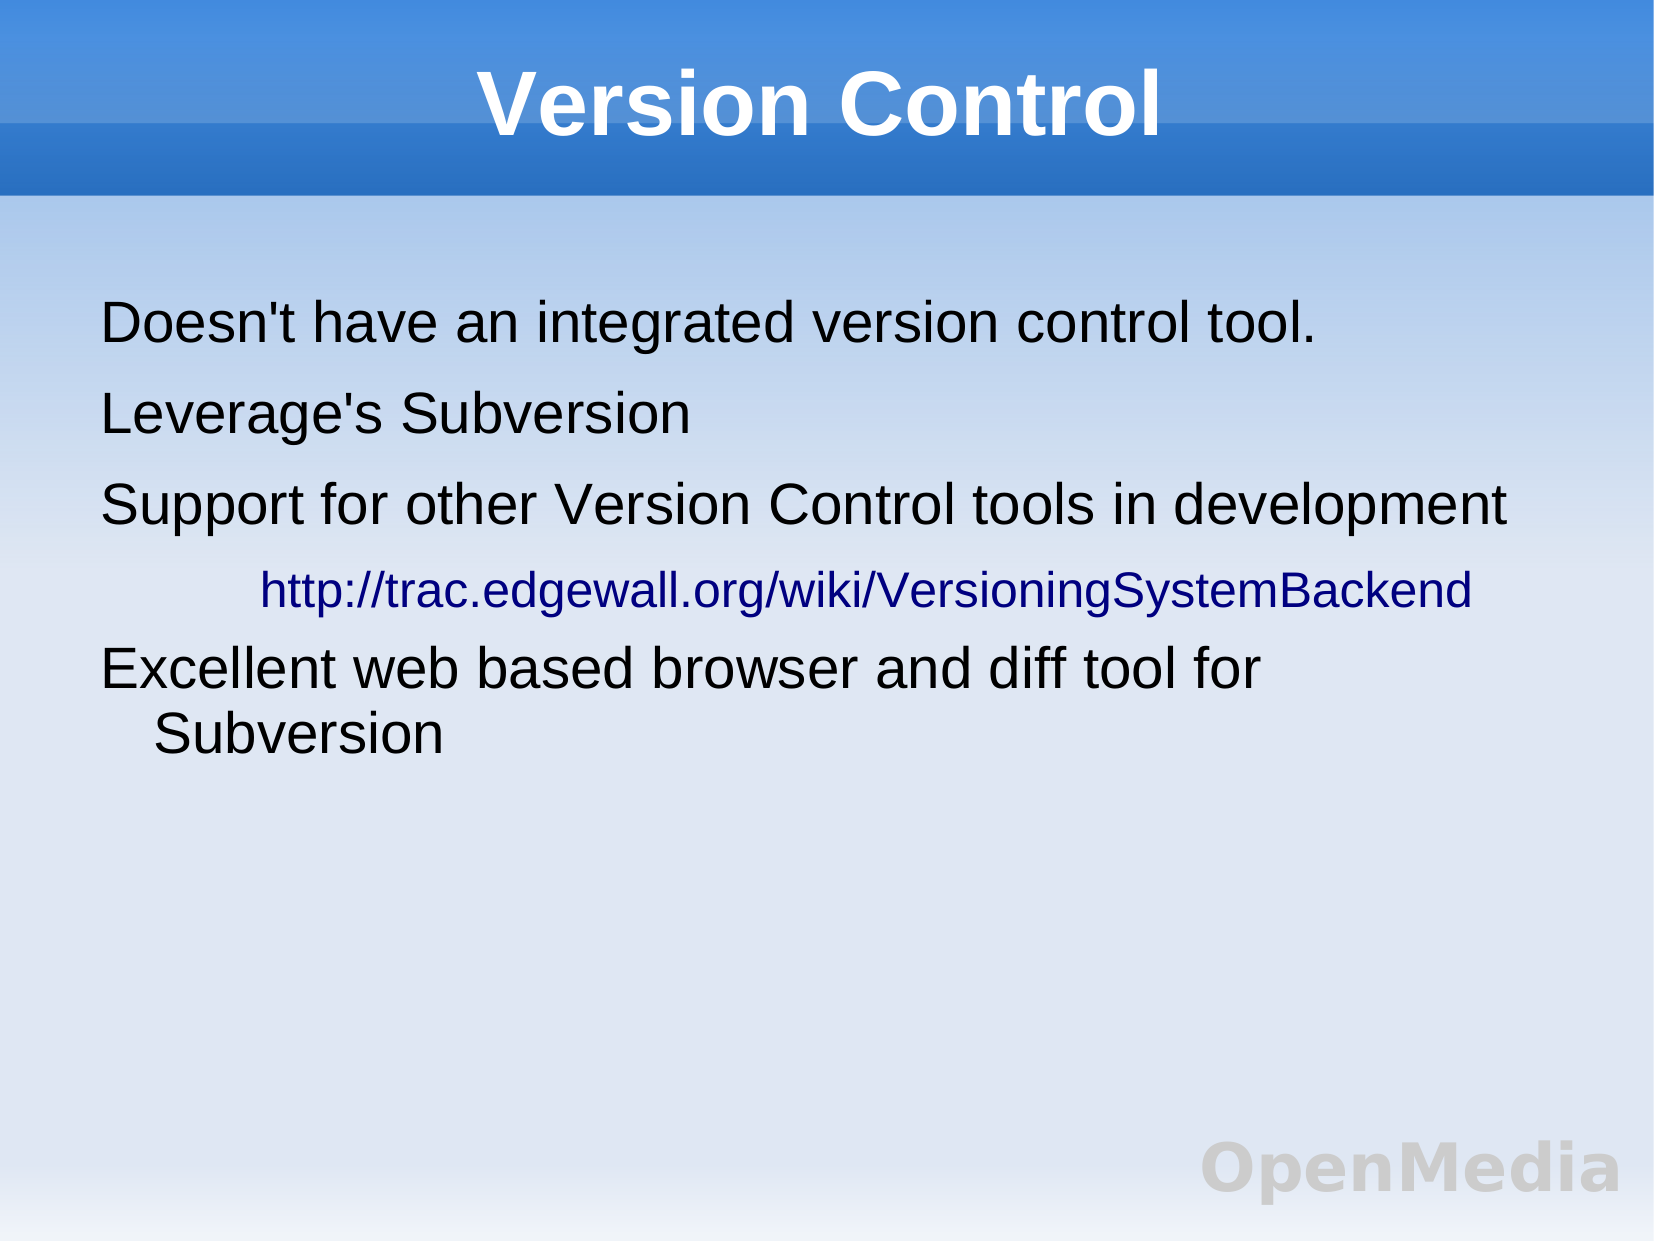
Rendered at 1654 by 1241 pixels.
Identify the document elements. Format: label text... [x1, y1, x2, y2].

list Doesn't have an integrated version control tool. Leverage's Subversion Support for other Version Control tools in development http://trac.edgewall.org/wiki/VersioningSystemBackend Excellent web based browser and diff tool for Subversion [82, 290, 1571, 1109]
picture [0, 0, 1654, 1241]
title Version Control [76, 0, 1565, 208]
